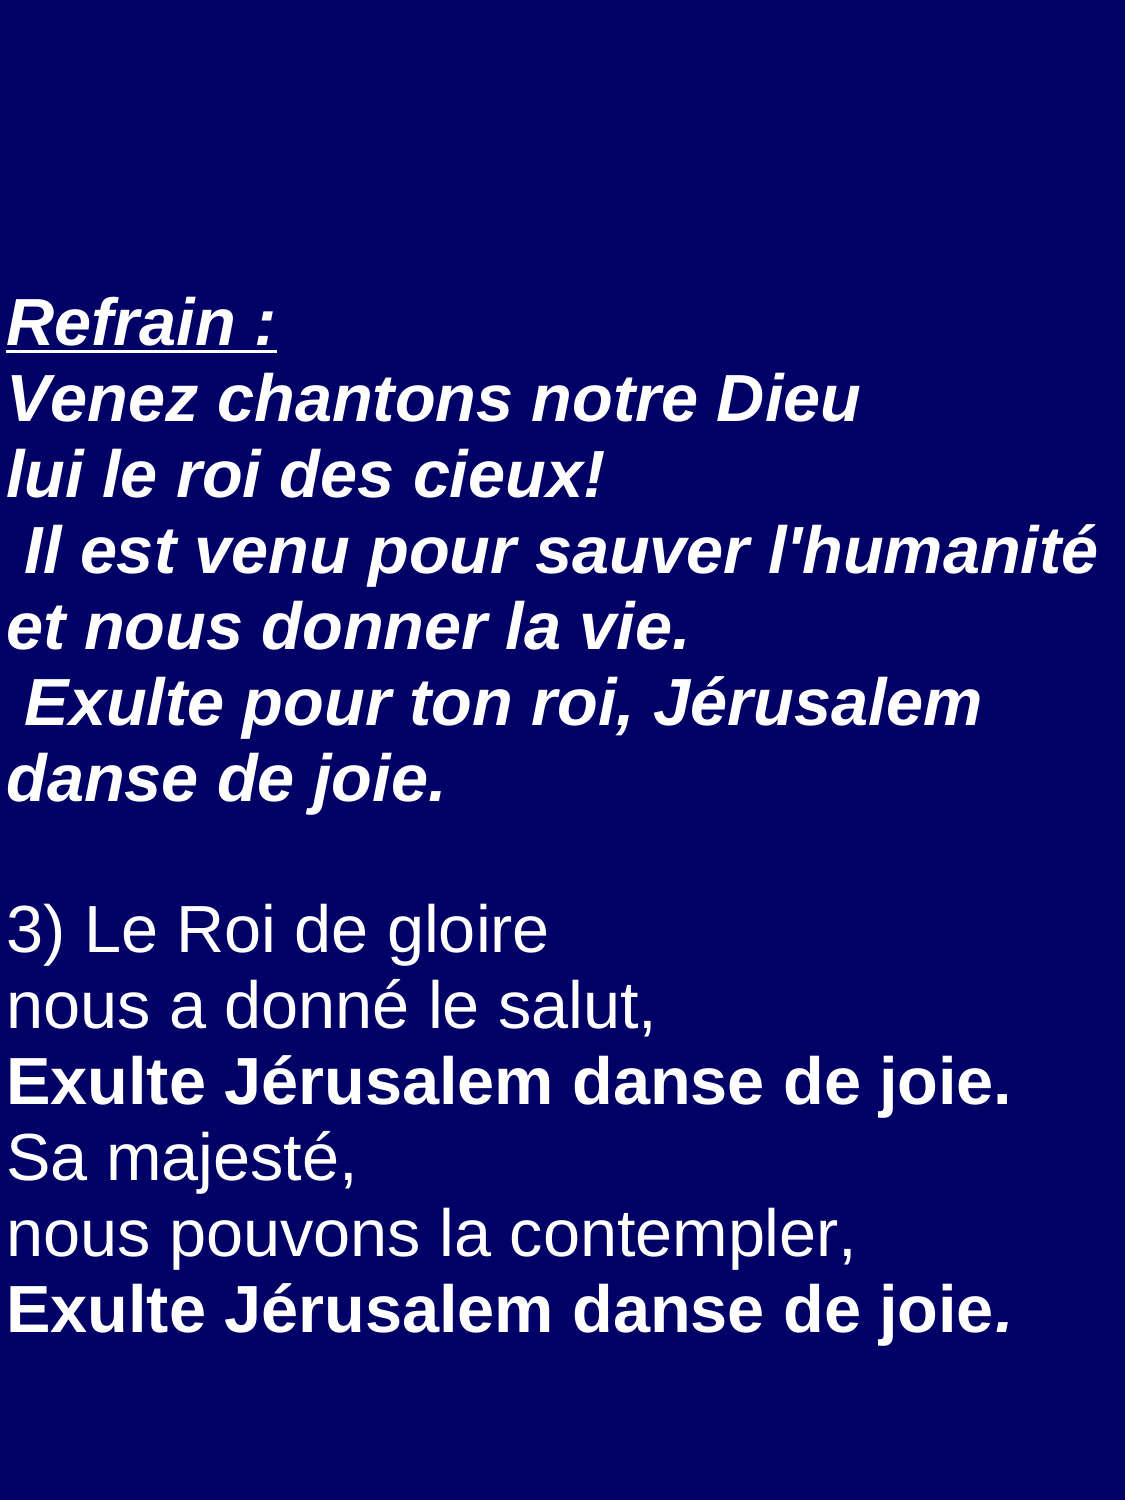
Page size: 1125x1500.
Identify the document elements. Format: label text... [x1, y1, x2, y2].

text_box Refrain : Venez chantons notre Dieu lui le roi des cieux! Il est venu pour sauver l'humanité et nous donner la vie. Exulte pour ton roi, Jérusalem danse de joie. 3) Le Roi de gloire nous a donné le salut, Exulte Jérusalem danse de joie. Sa majesté, nous pouvons la contempler, Exulte Jérusalem danse de joie. [0, 156, 1125, 1340]
